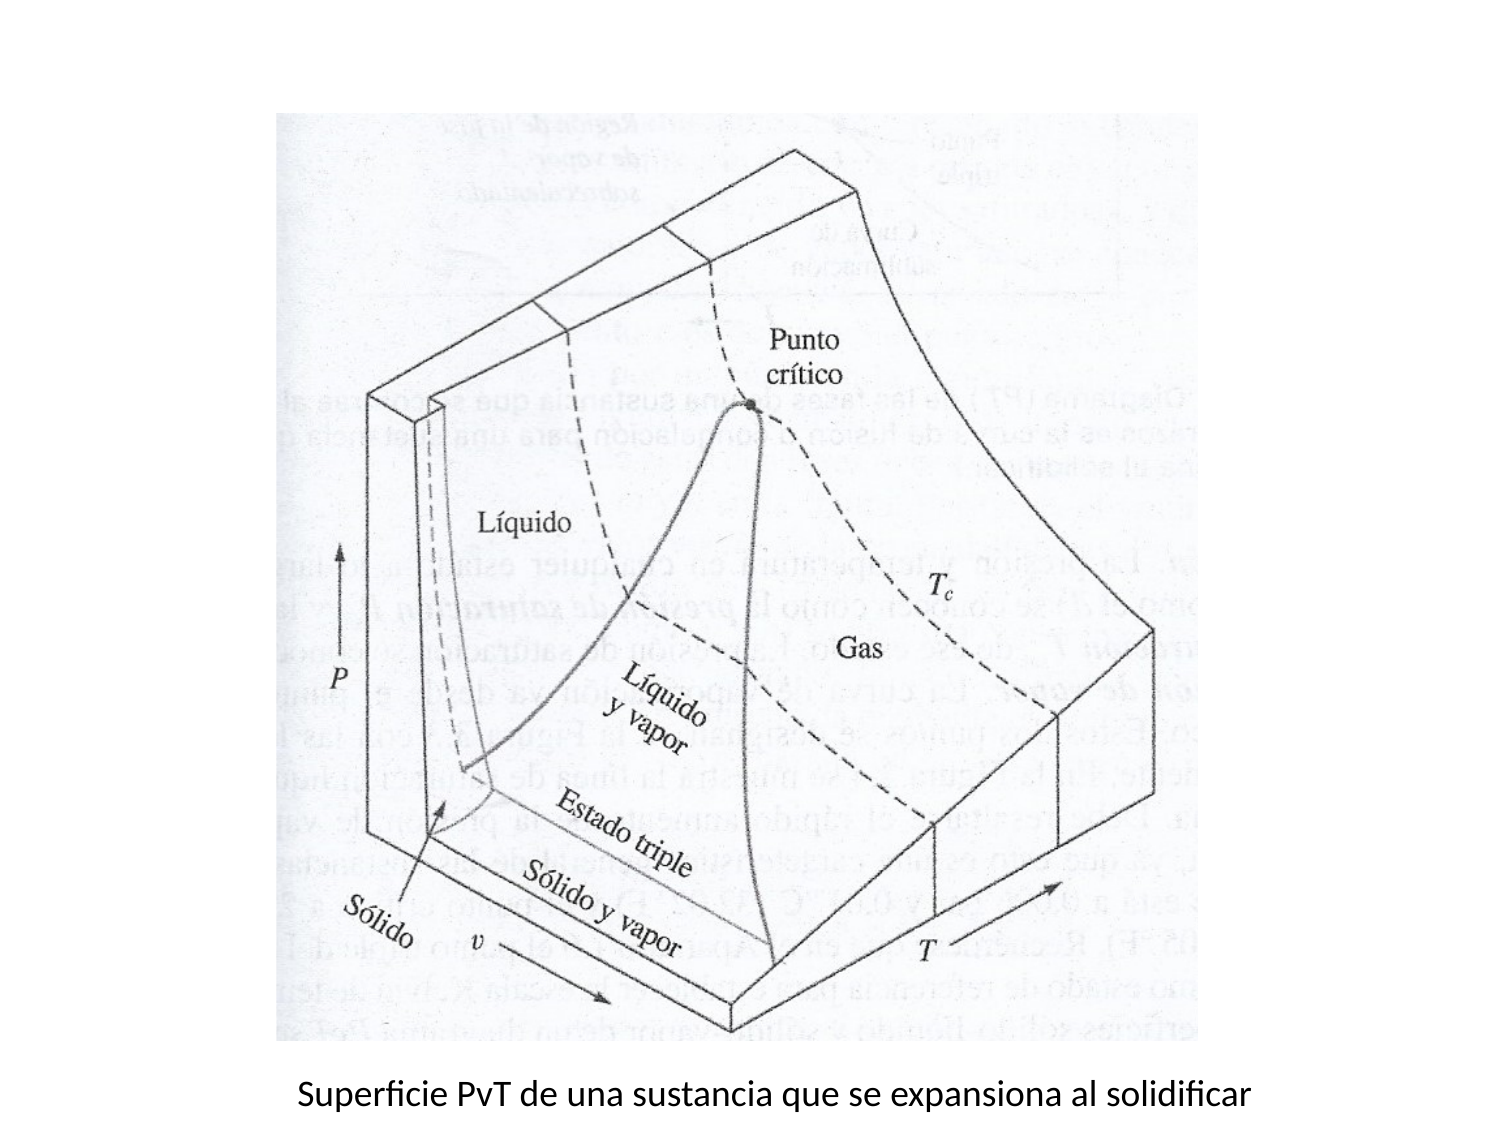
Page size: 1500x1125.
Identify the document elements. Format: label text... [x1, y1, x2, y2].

text_box Superficie PvT de una sustancia que se expansiona al solidificar [282, 1061, 1268, 1122]
picture [276, 113, 1198, 1041]
